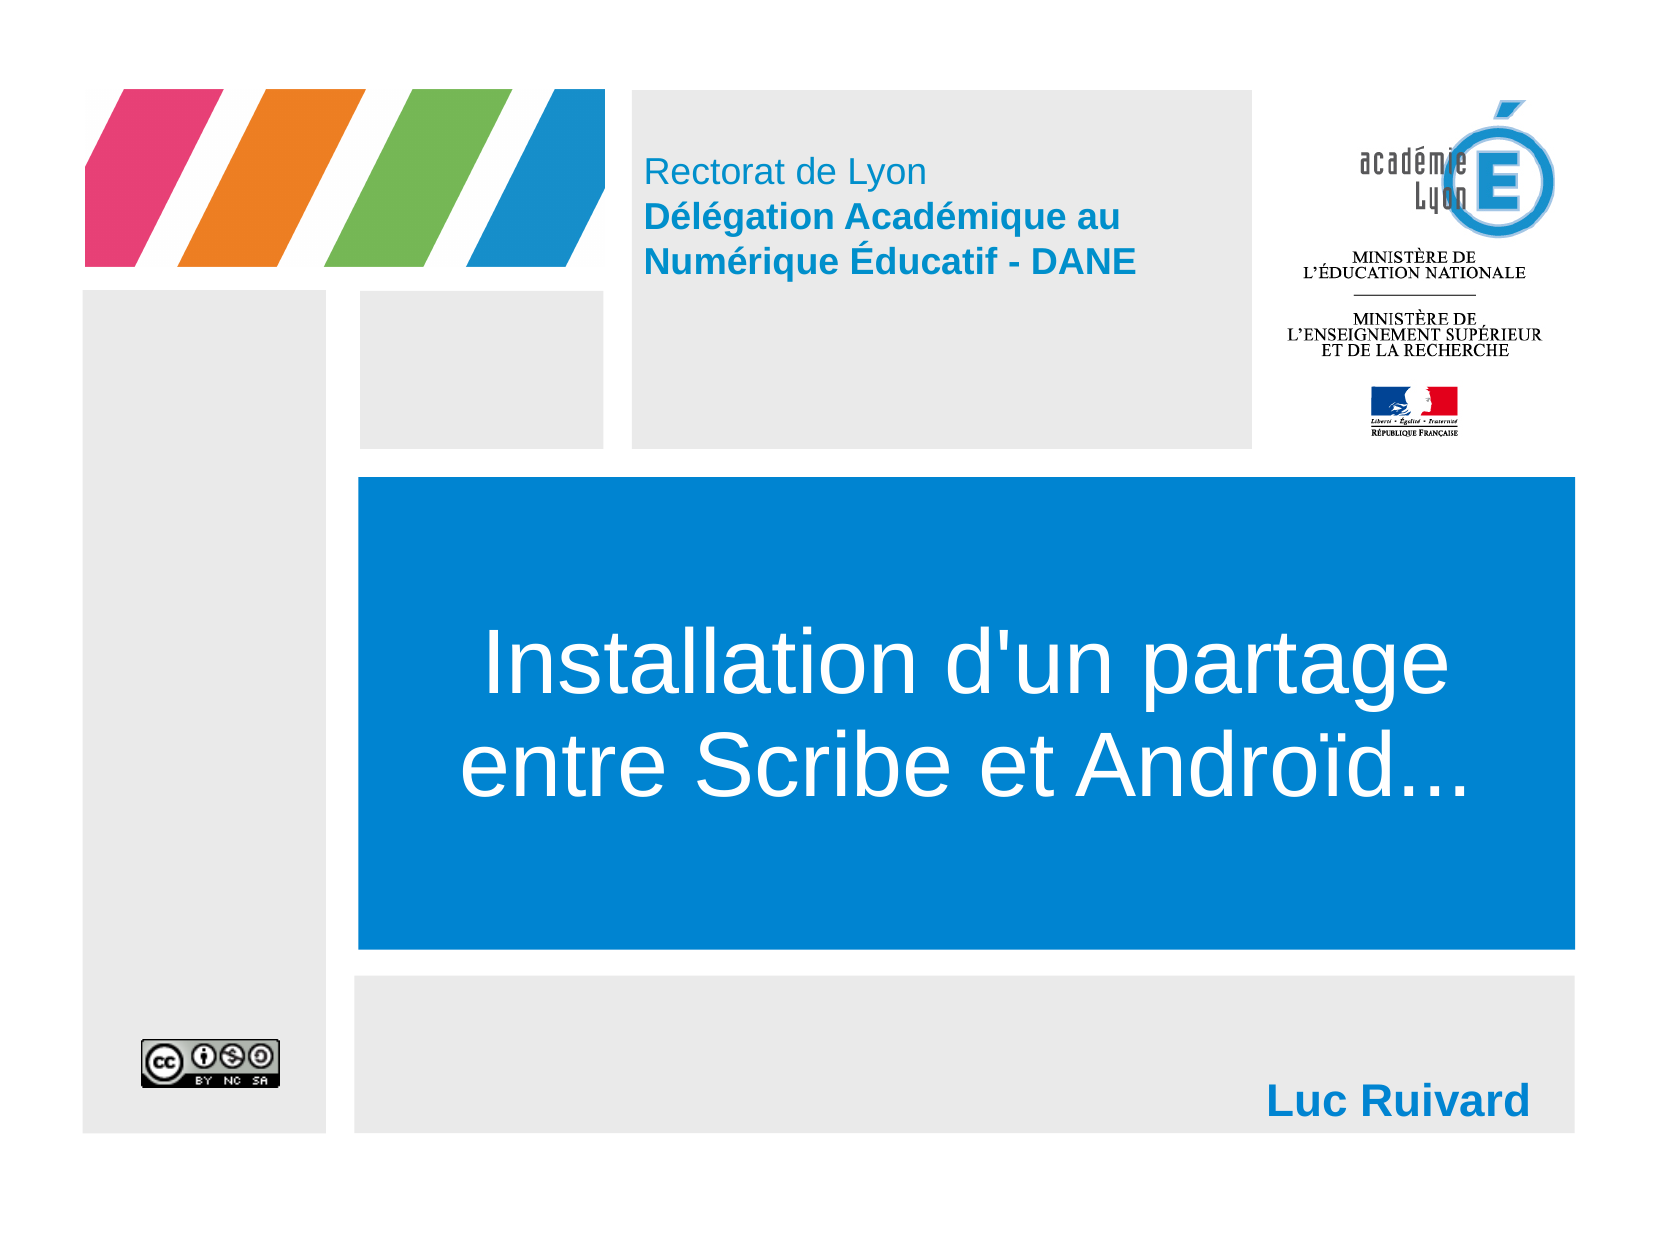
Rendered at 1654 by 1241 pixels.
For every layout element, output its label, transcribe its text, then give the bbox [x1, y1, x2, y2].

picture [141, 1039, 280, 1088]
picture [1287, 100, 1555, 437]
title Installation d'un partage entre Scribe et Androïd... [358, 477, 1576, 950]
text_box Luc Ruivard [1251, 1067, 1571, 1134]
picture [85, 89, 605, 267]
